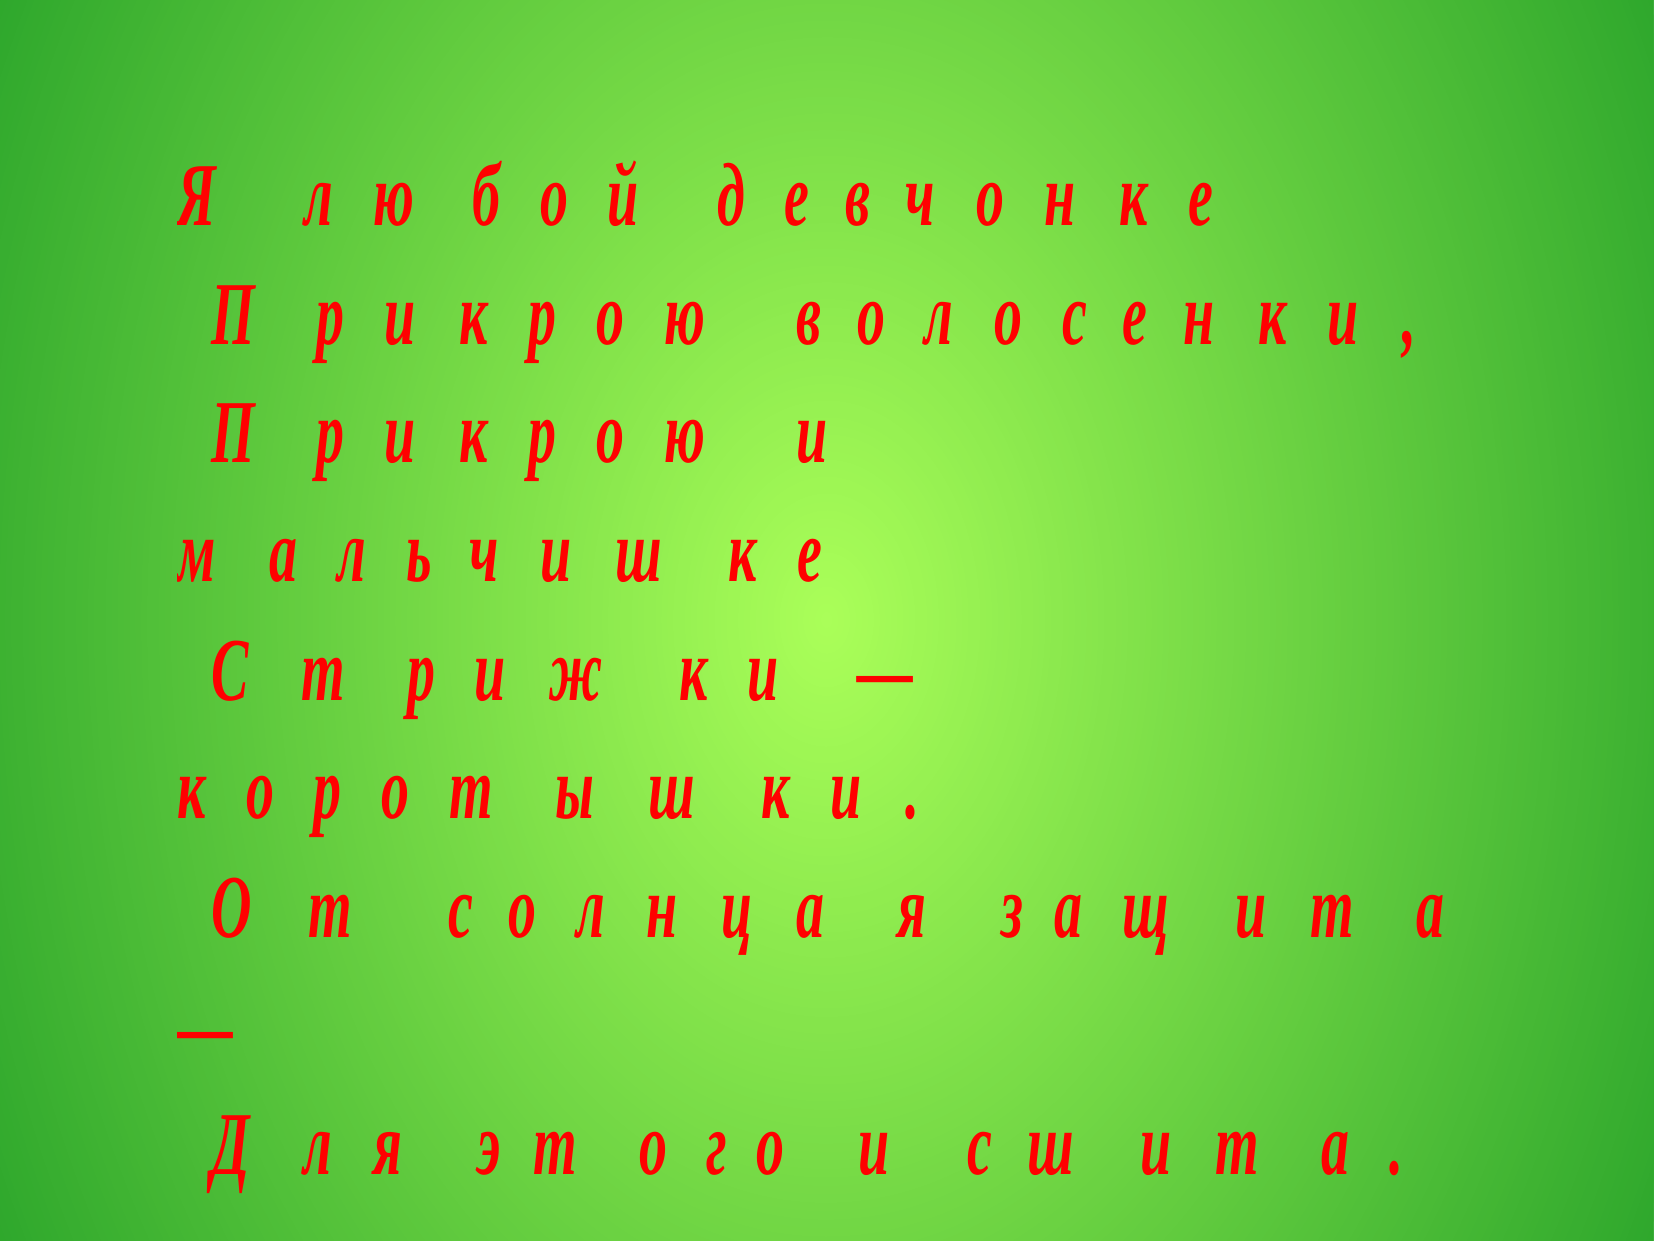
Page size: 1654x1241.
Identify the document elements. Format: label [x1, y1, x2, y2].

picture [177, 141, 1501, 1229]
